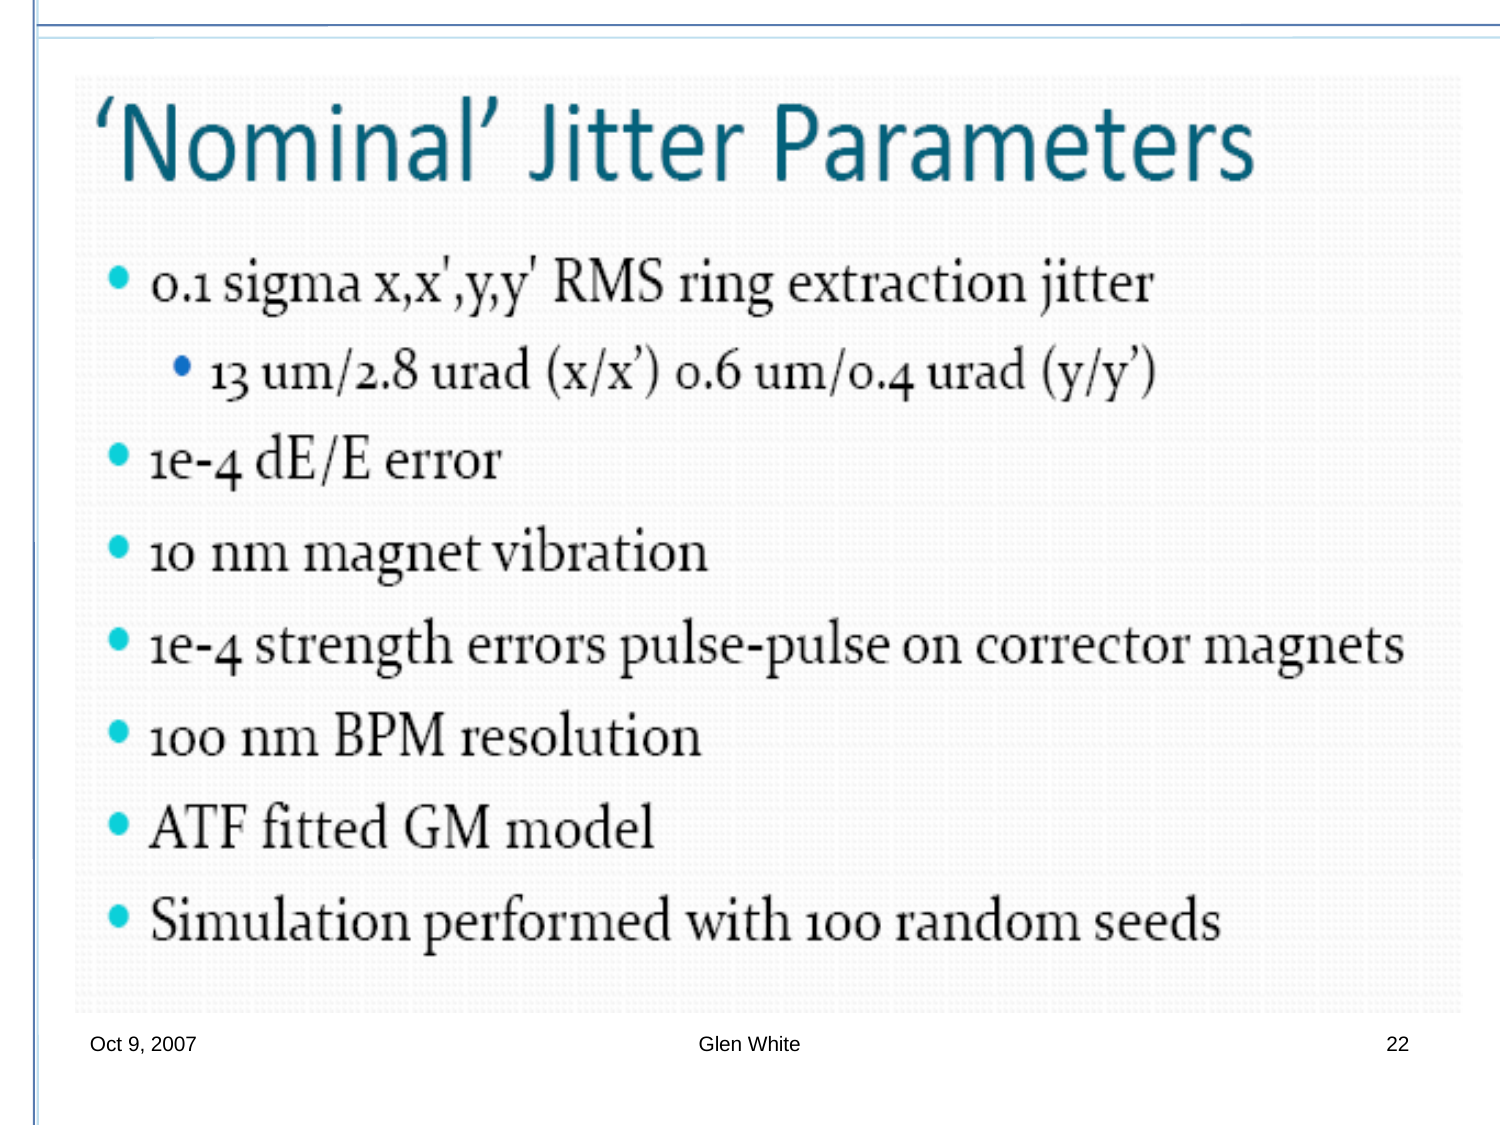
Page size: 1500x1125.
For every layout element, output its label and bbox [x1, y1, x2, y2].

picture [75, 74, 1463, 1013]
